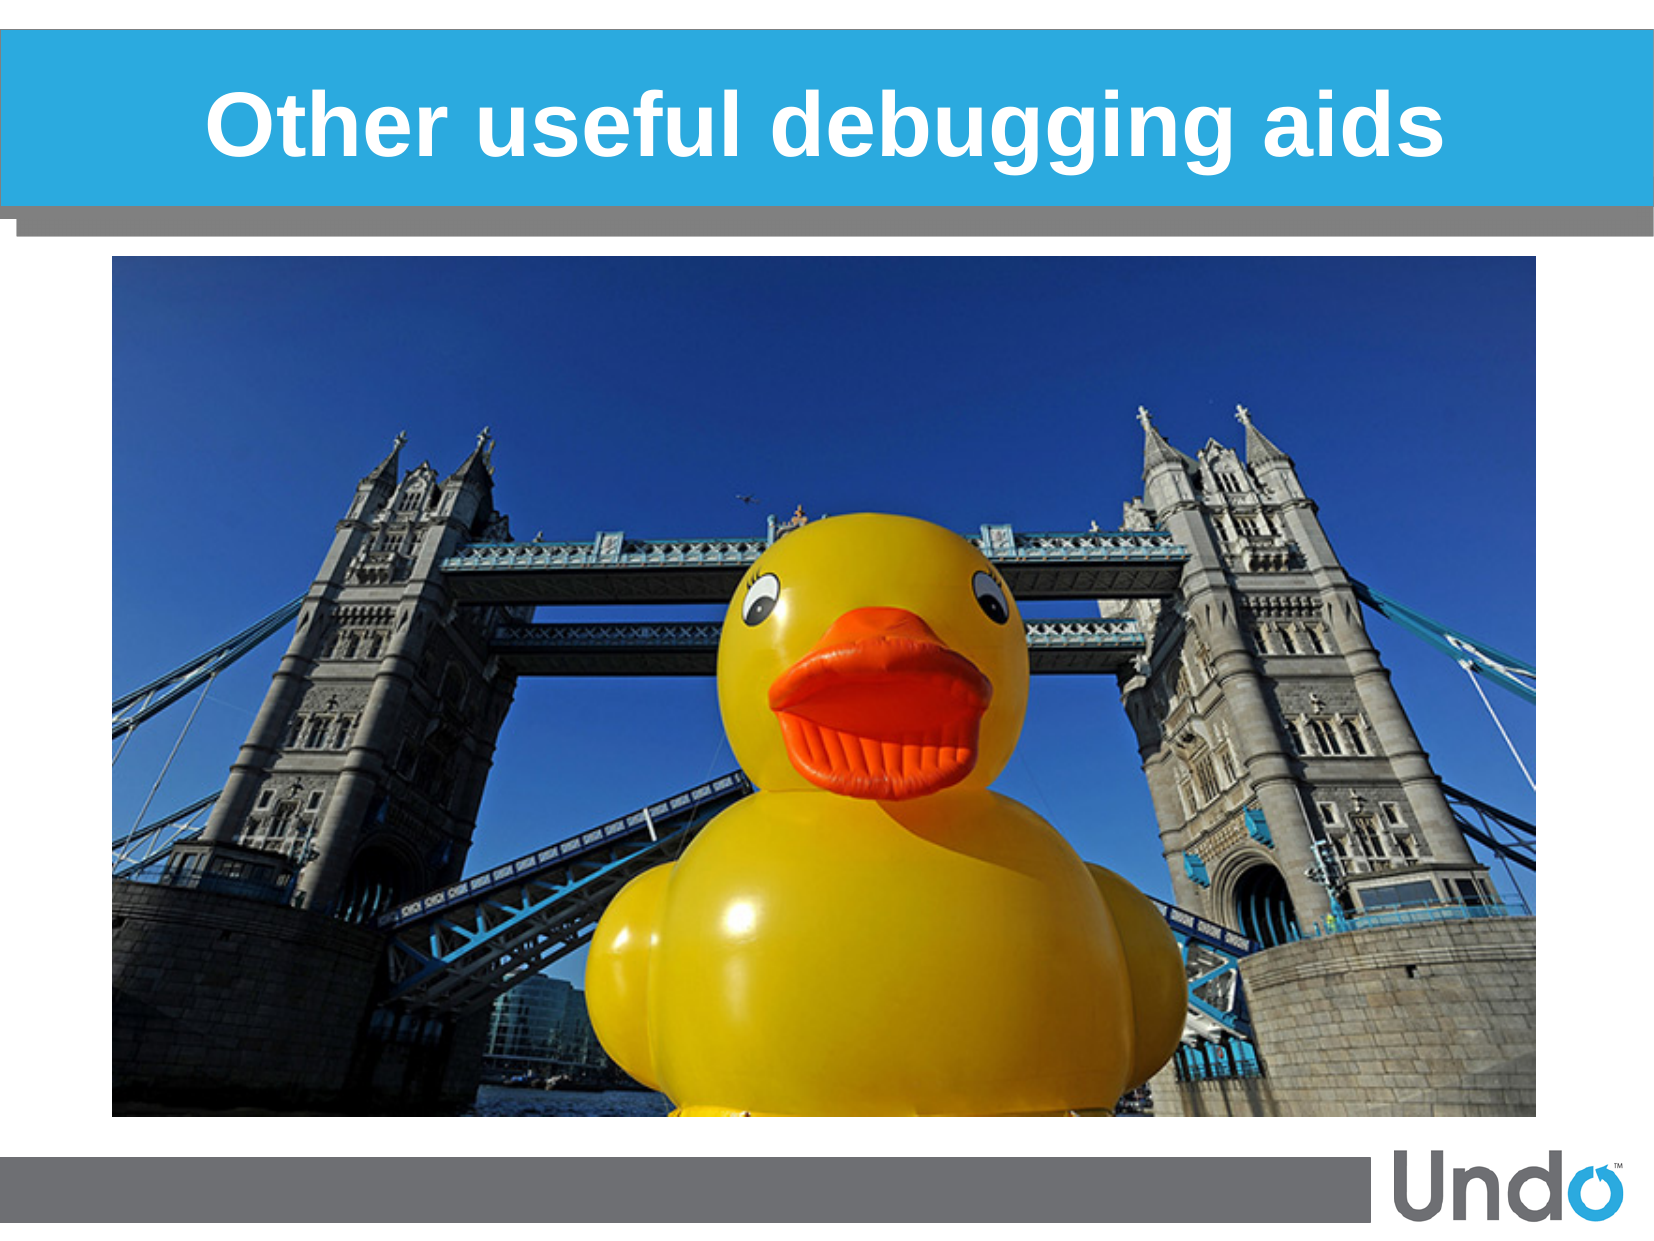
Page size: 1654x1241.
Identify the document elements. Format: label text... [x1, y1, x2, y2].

title Other useful debugging aids [82, 14, 1571, 221]
picture [1394, 1150, 1624, 1223]
picture [112, 256, 1536, 1117]
